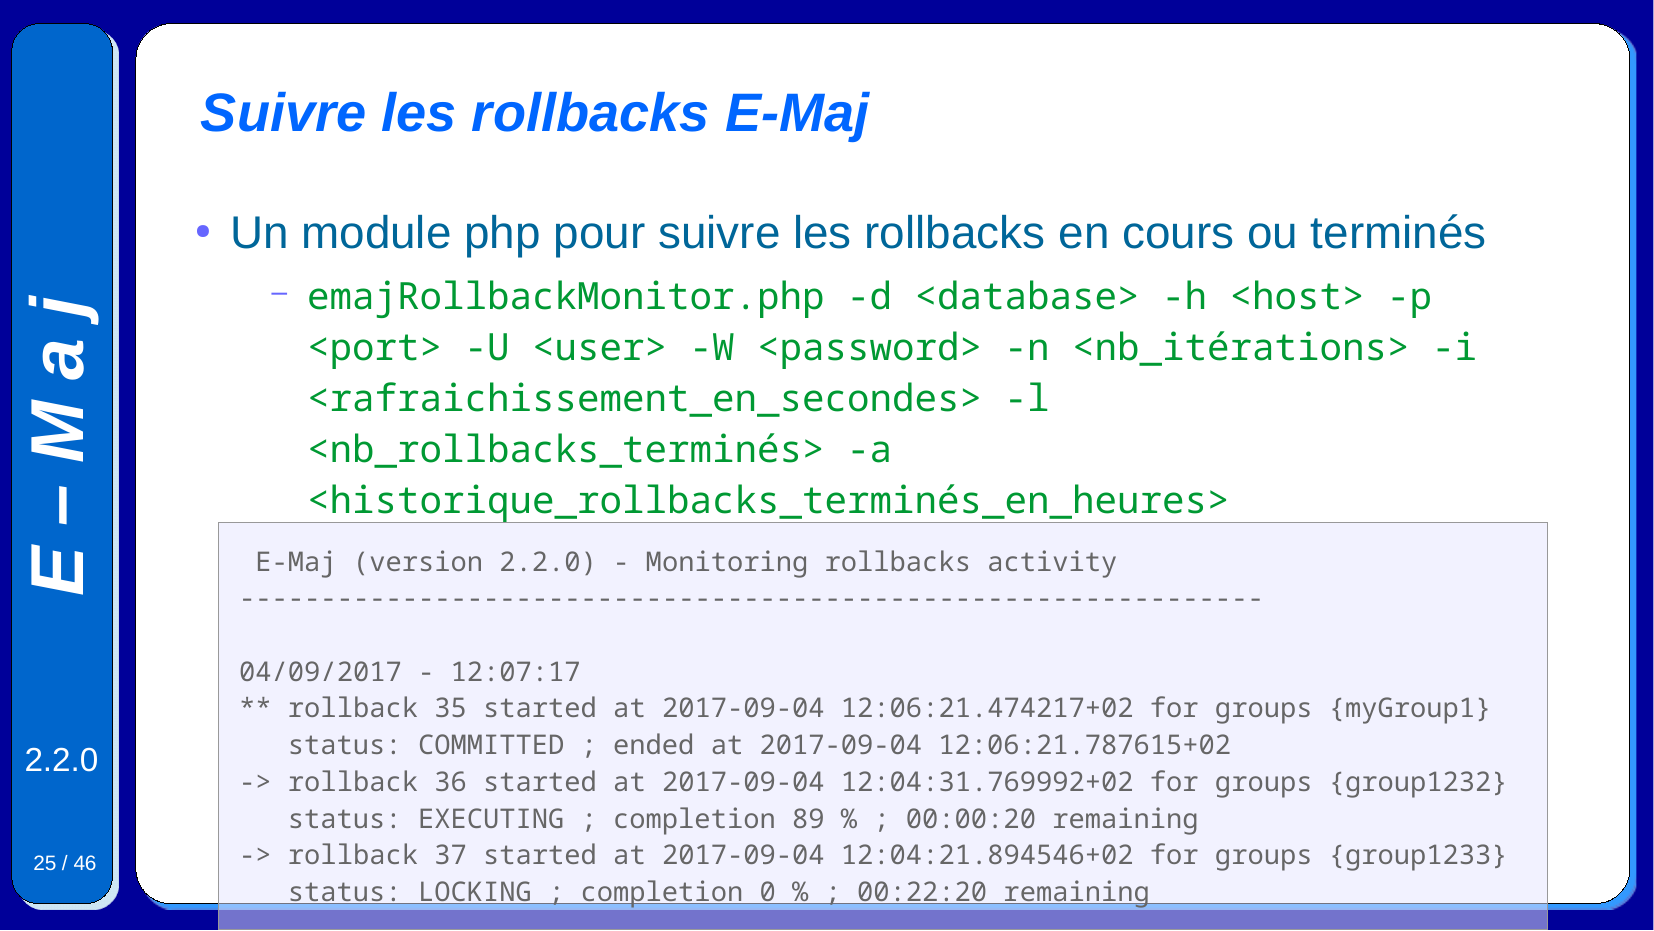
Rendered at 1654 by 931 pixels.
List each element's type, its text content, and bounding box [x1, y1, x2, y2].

title Suivre les rollbacks E-Maj [200, 34, 1575, 191]
text_box E-Maj (version 2.2.0) - Monitoring rollbacks activity --------------------------------------------------------------- 04/09/2017 - 12:07:17 ** rollback 35 started at 2017-09-04 12:06:21.474217+02 for groups {myGroup1} status: COMMITTED ; ended at 2017-09-04 12:06:21.787615+02 -> rollback 36 started at 2017-09-04 12:04:31.769992+02 for groups {group1232} status: EXECUTING ; completion 89 % ; 00:00:20 remaining -> rollback 37 started at 2017-09-04 12:04:21.894546+02 for groups {group1233} status: LOCKING ; completion 0 % ; 00:22:20 remaining [218, 522, 1548, 878]
list Un module php pour suivre les rollbacks en cours ou terminés emajRollbackMonitor.php -d <database> -h <host> -p <port> -U <user> -W <password> -n <nb_itérations> -i <rafraichissement_en_secondes> -l <nb_rollbacks_terminés> -a <historique_rollbacks_terminés_en_heures> [177, 206, 1587, 502]
